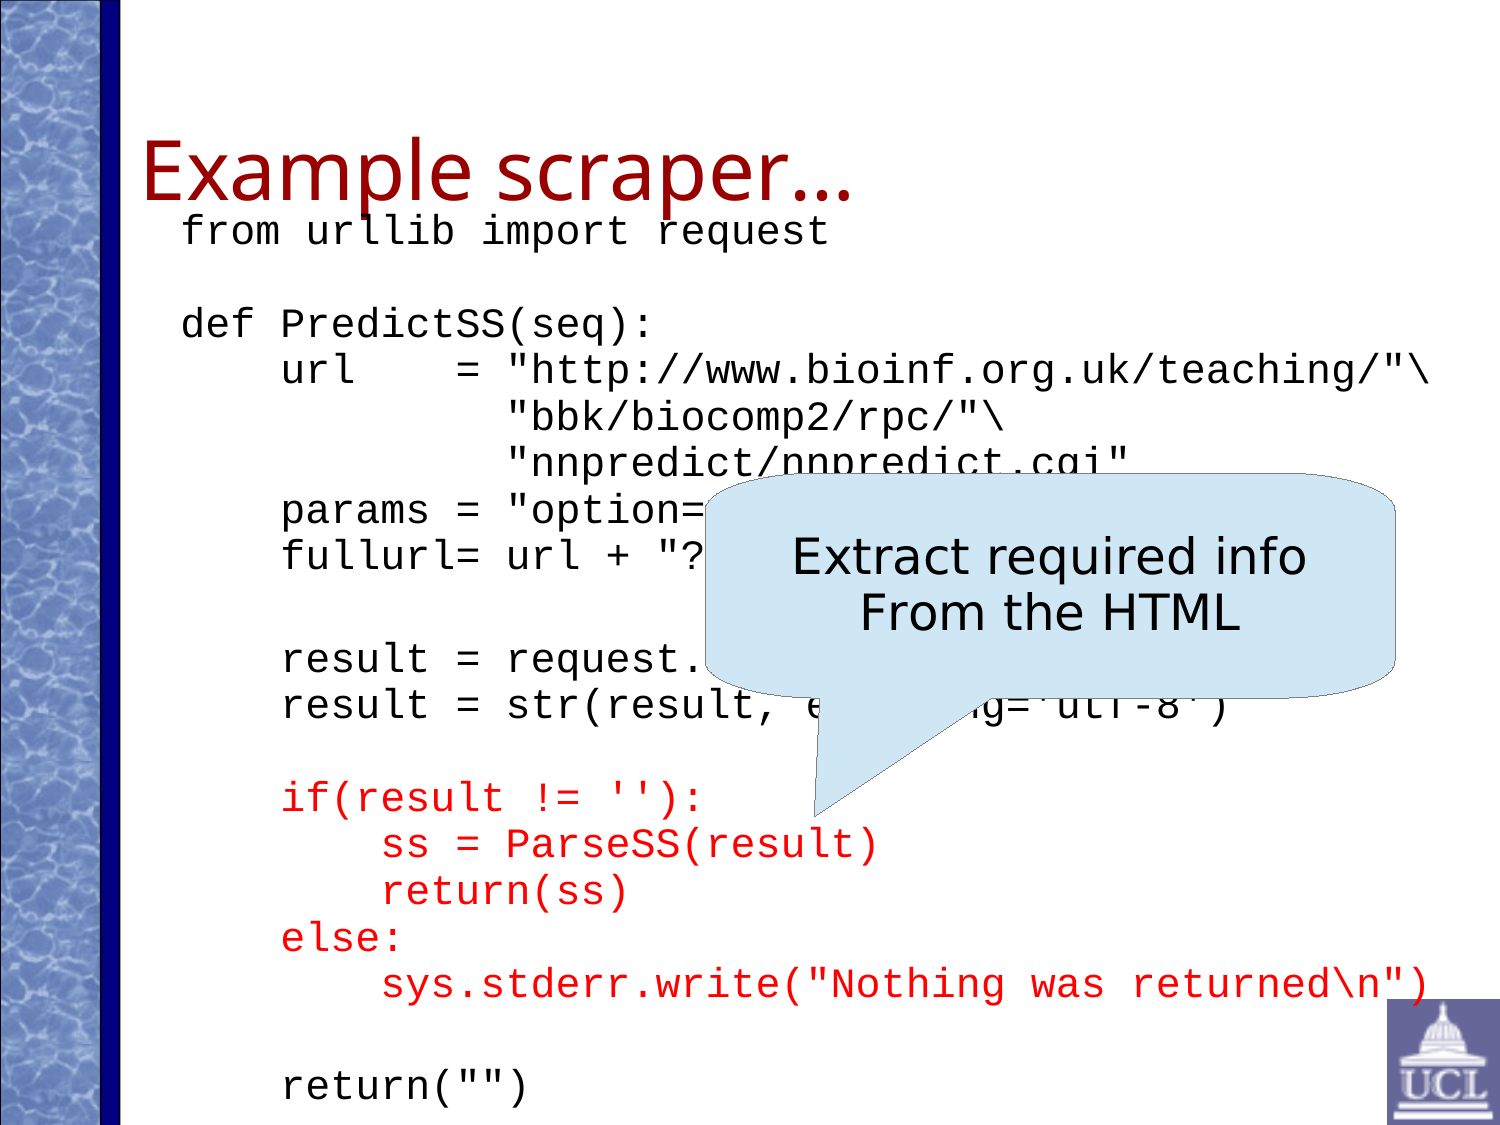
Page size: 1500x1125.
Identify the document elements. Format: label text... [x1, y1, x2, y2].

text_box Extract required info From the HTML [705, 473, 1396, 817]
picture [1387, 999, 1500, 1125]
picture [1, 1, 99, 1125]
text_box from urllib import request def PredictSS(seq): url = "http://www.bioinf.org.uk/teaching/"\ "bbk/biocomp2/rpc/"\ "nnpredict/nnpredict.cgi" params = "option=none&name=&text=" + seq fullurl= url + "?" + params result = request.urlopen(fullurl).read() result = str(result, encoding='utf-8') if(result != ''): ss = ParseSS(result) return(ss) else: sys.stderr.write("Nothing was returned\n") return("") [165, 200, 1446, 1120]
title Example scraper… [124, 37, 1413, 225]
